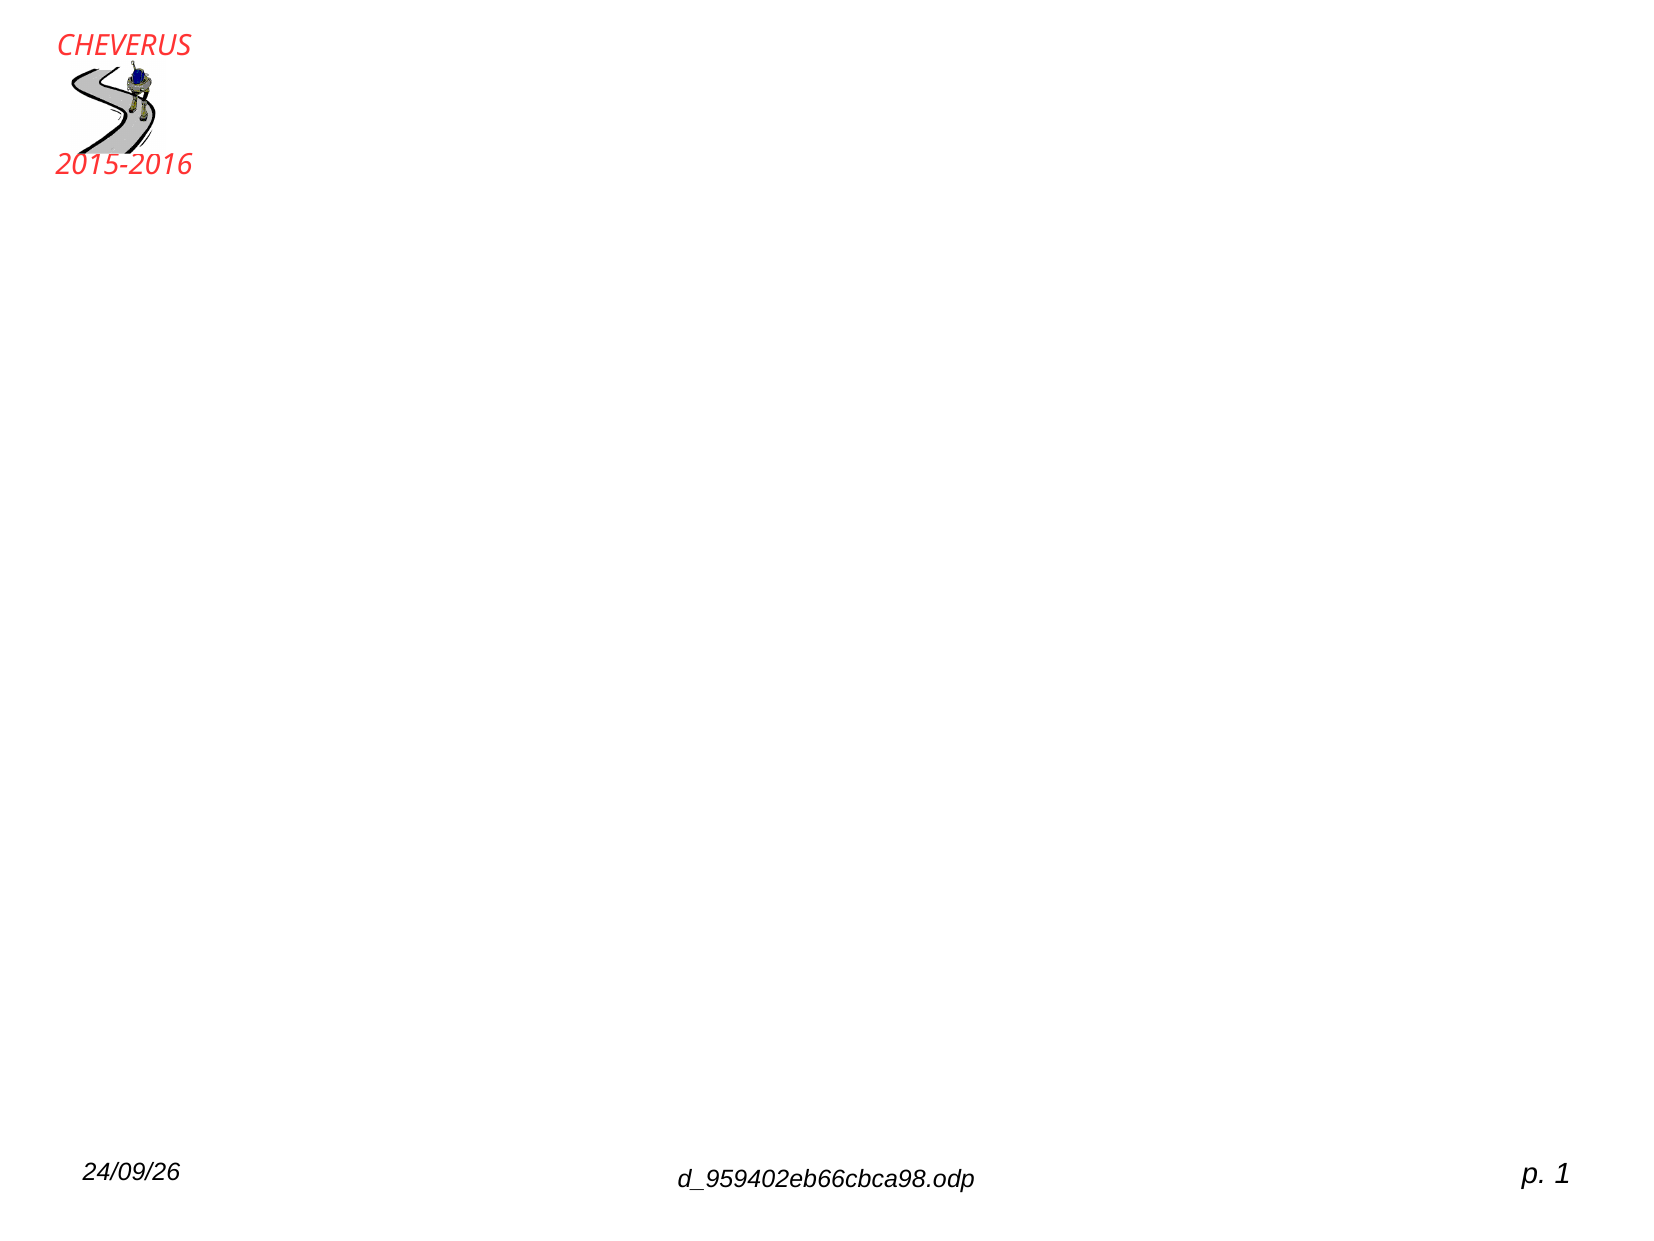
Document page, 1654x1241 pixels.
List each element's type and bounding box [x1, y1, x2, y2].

picture [70, 58, 166, 154]
